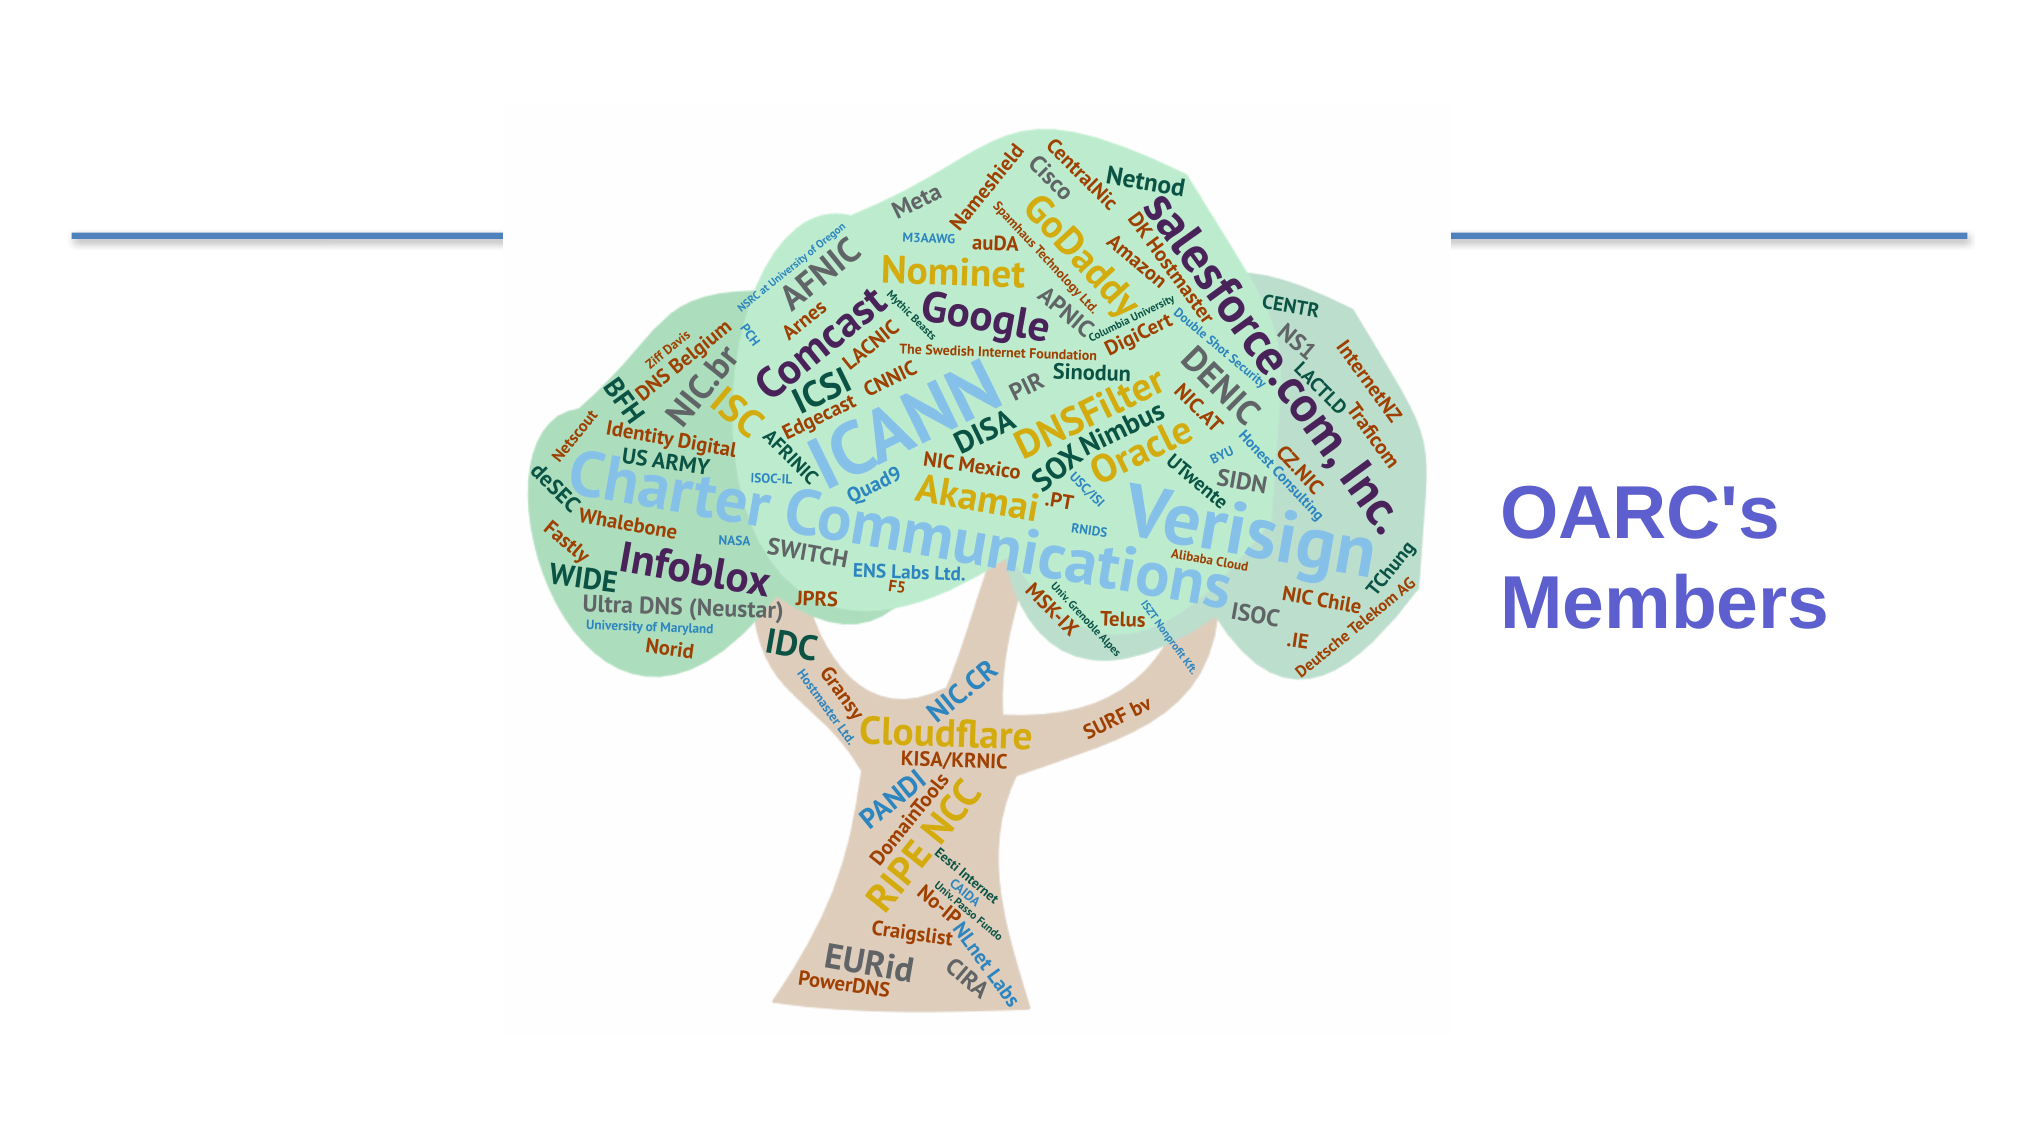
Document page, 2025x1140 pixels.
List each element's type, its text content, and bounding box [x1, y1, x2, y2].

text_box OARC's Members [1499, 463, 1925, 677]
picture [503, 104, 1451, 1036]
